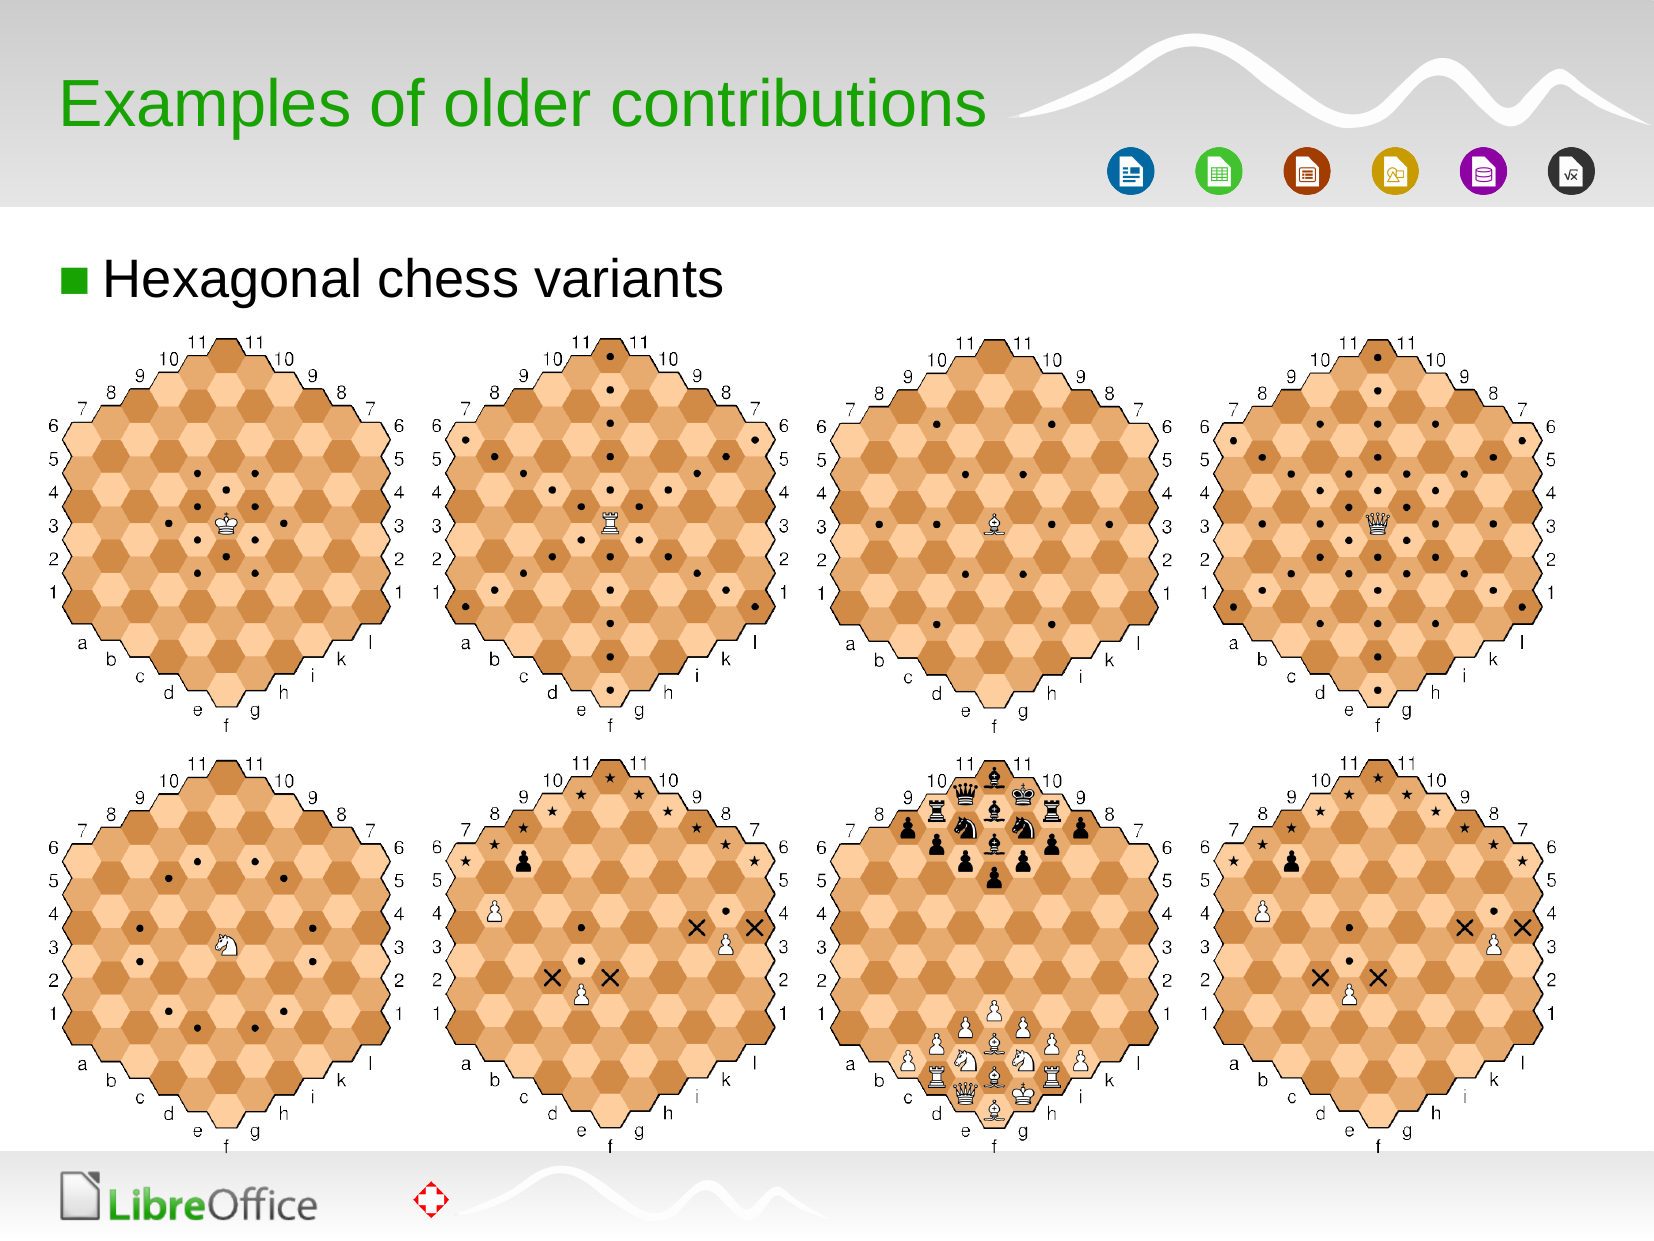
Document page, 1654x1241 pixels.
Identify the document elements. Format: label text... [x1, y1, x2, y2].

picture [1107, 147, 1595, 195]
picture [34, 320, 1571, 1240]
title Examples of older contributions [59, 29, 1034, 178]
picture [1034, 29, 1654, 131]
list Hexagonal chess variants [59, 248, 1595, 968]
